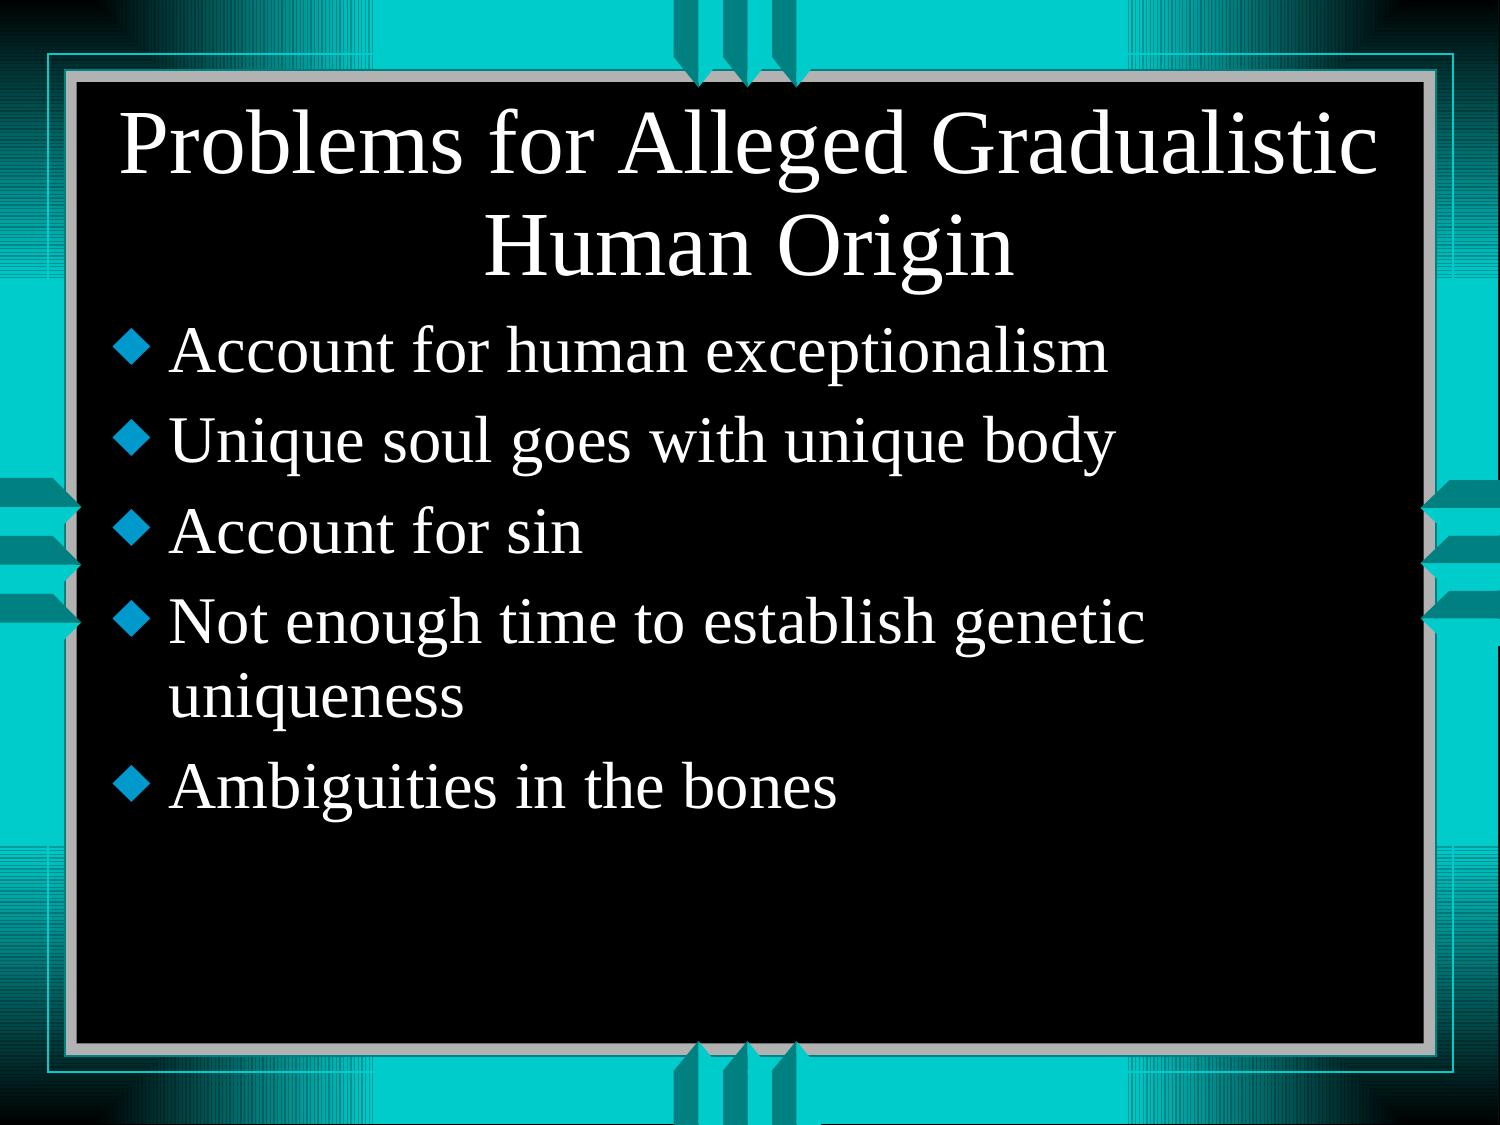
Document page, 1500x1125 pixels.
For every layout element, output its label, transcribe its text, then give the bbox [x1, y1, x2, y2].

title Problems for Alleged Gradualistic Human Origin [112, 92, 1388, 296]
list Account for human exceptionalism Unique soul goes with unique body Account for sin Not enough time to establish genetic uniqueness Ambiguities in the bones [112, 312, 1388, 988]
